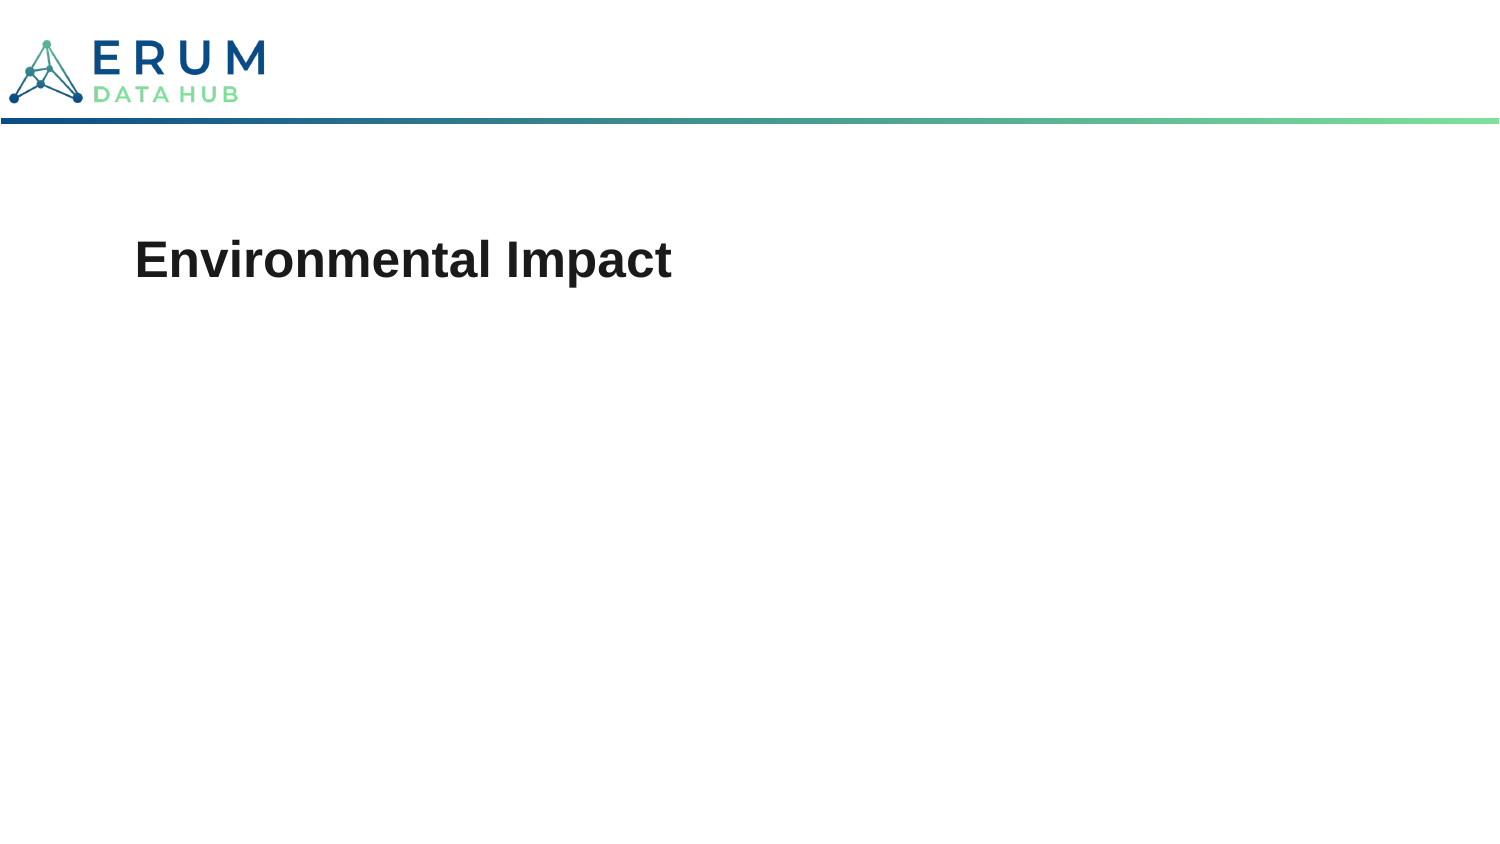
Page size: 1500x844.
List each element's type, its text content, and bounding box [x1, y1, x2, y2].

title Environmental Impact [119, 216, 1381, 305]
picture [0, 0, 267, 117]
